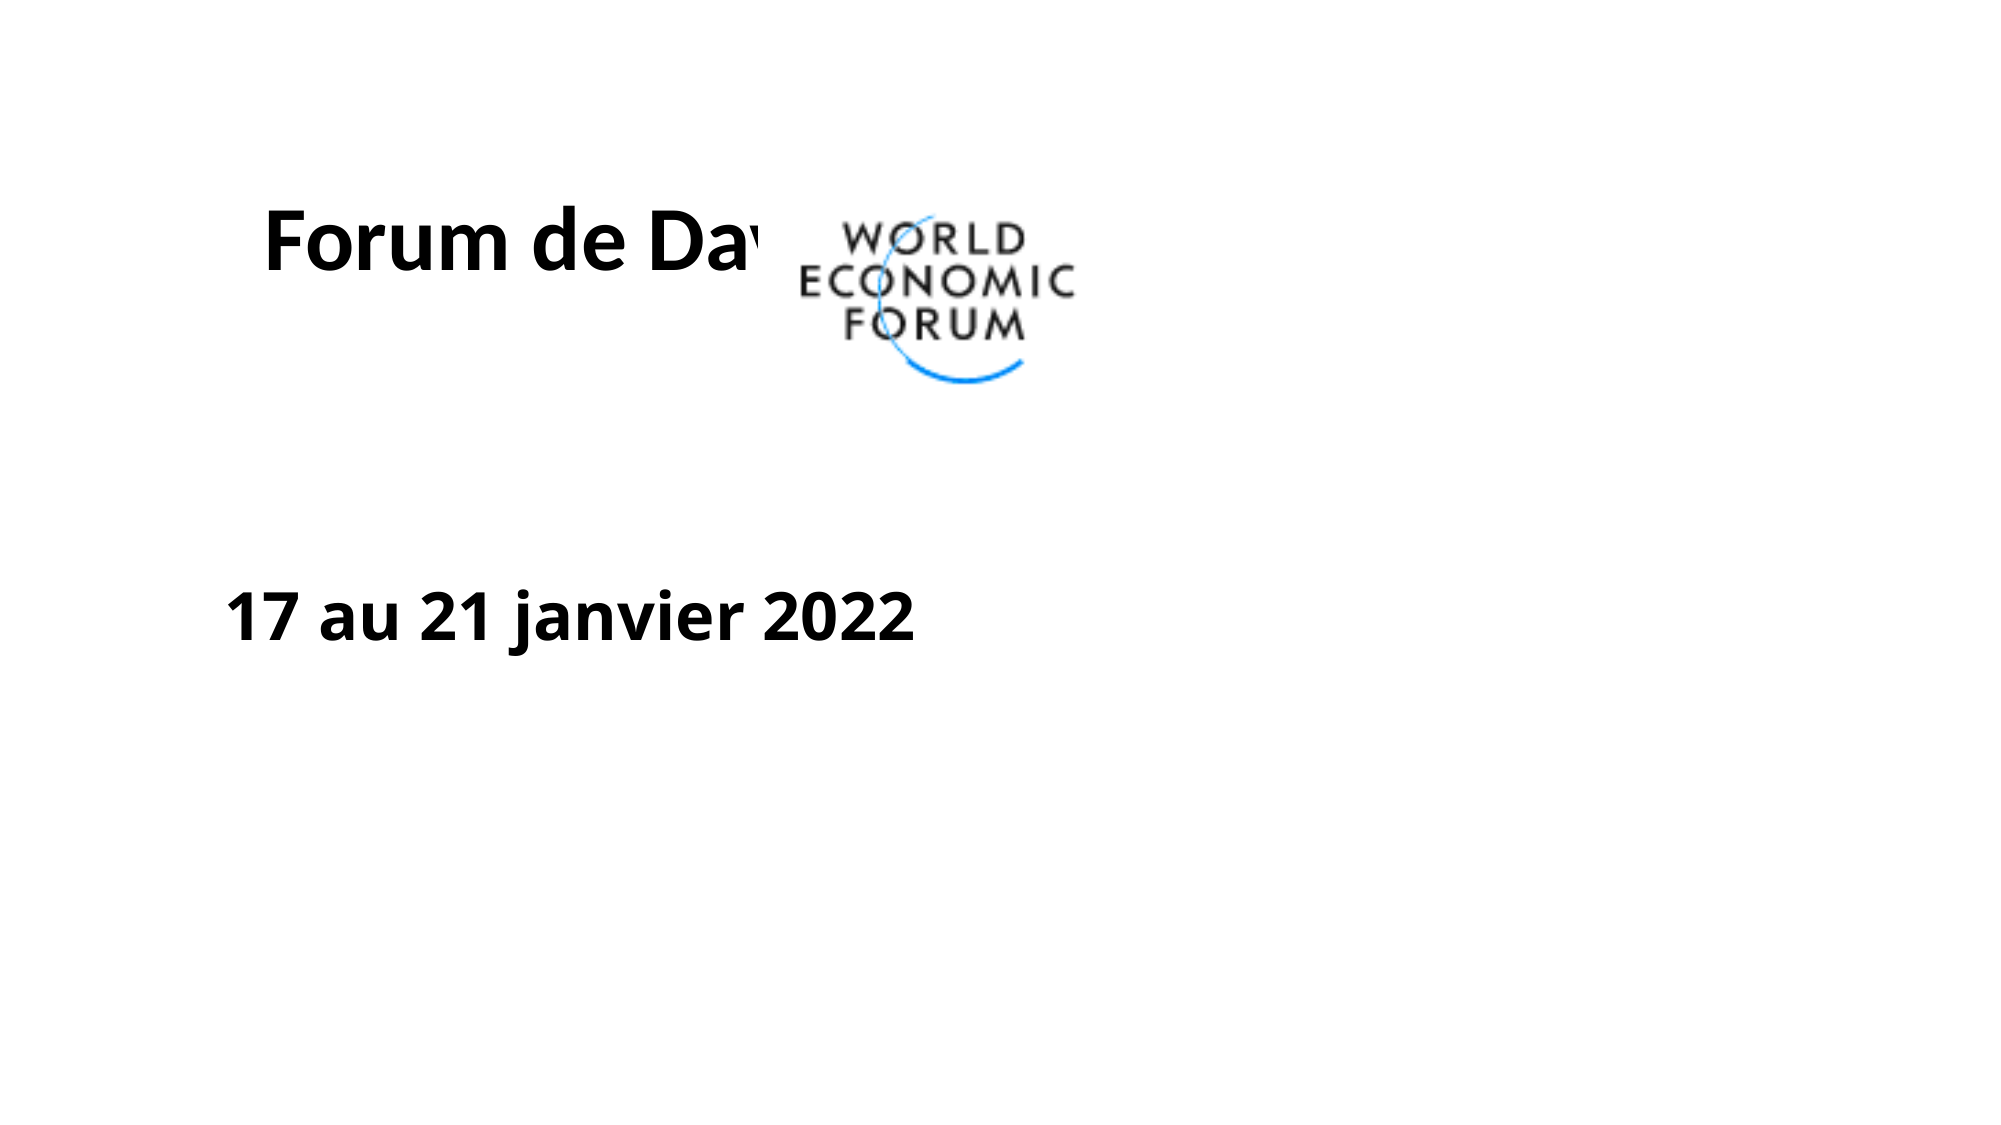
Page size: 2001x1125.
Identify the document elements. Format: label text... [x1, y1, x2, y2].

subtitle 17 au 21 janvier 2022 [210, 575, 1711, 848]
picture [758, 184, 1121, 412]
title Forum de Davos 2022 [249, 184, 1750, 576]
